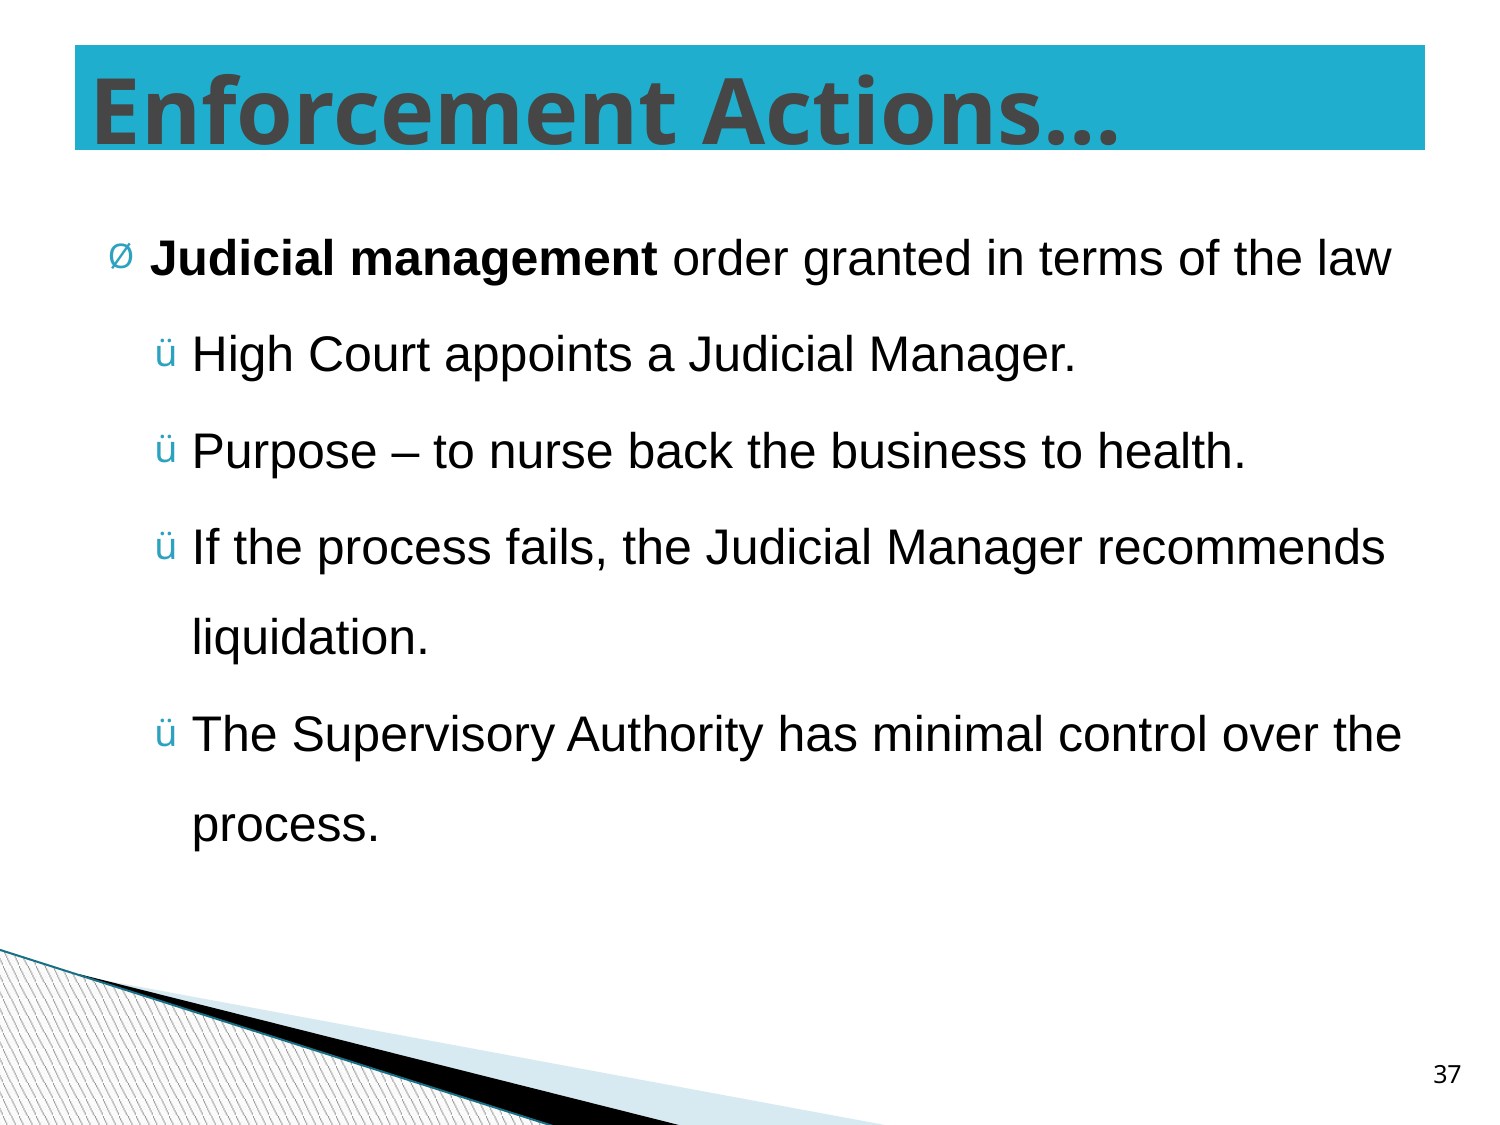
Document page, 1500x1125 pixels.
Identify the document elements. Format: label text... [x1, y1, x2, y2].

title Enforcement Actions… [75, 45, 1425, 150]
list Judicial management order granted in terms of the law High Court appoints a Judicial Manager. Purpose – to nurse back the business to health. If the process fails, the Judicial Manager recommends liquidation. The Supervisory Authority has minimal control over the process. [75, 187, 1425, 1052]
slide_number <numéro> [1418, 1051, 1479, 1112]
picture [0, 952, 543, 1125]
